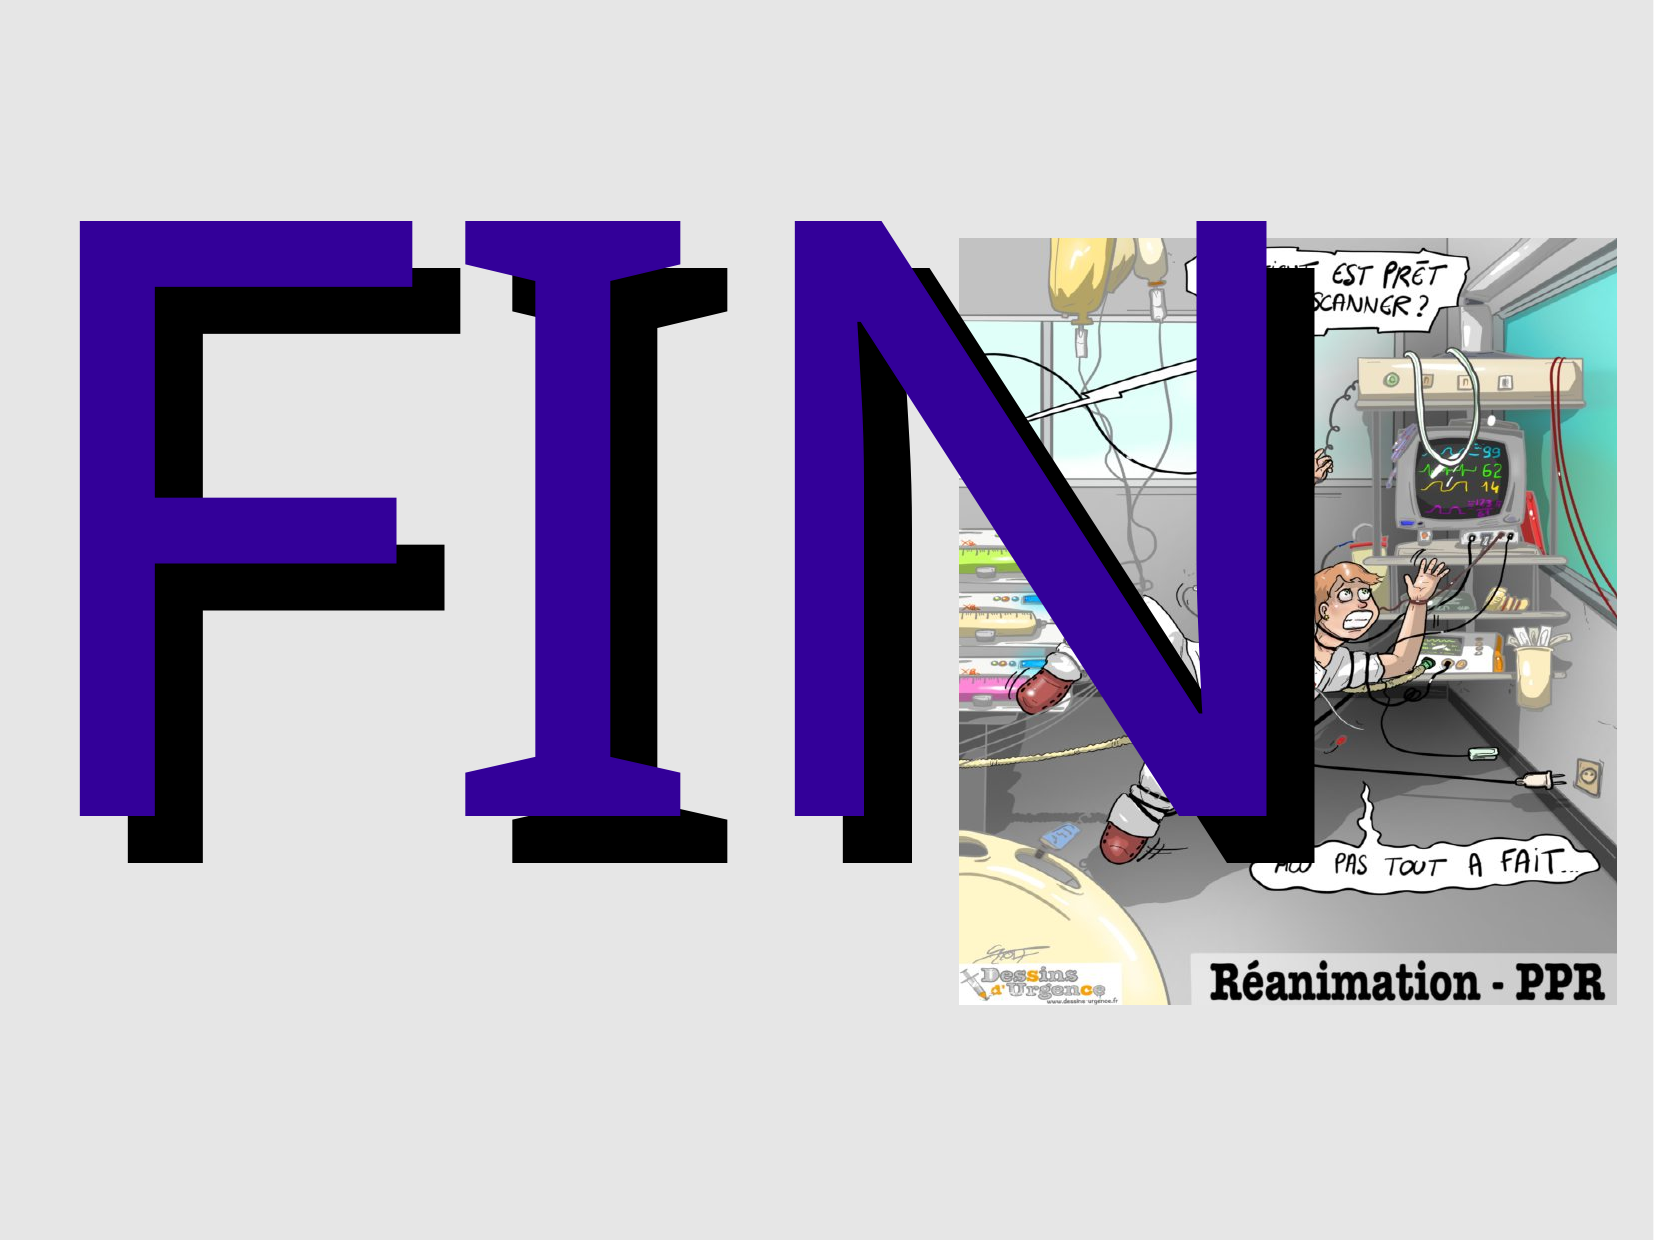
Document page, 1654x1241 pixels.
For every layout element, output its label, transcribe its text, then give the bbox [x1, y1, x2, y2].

picture [959, 238, 1617, 1005]
text_box FIN [0, 0, 1588, 933]
